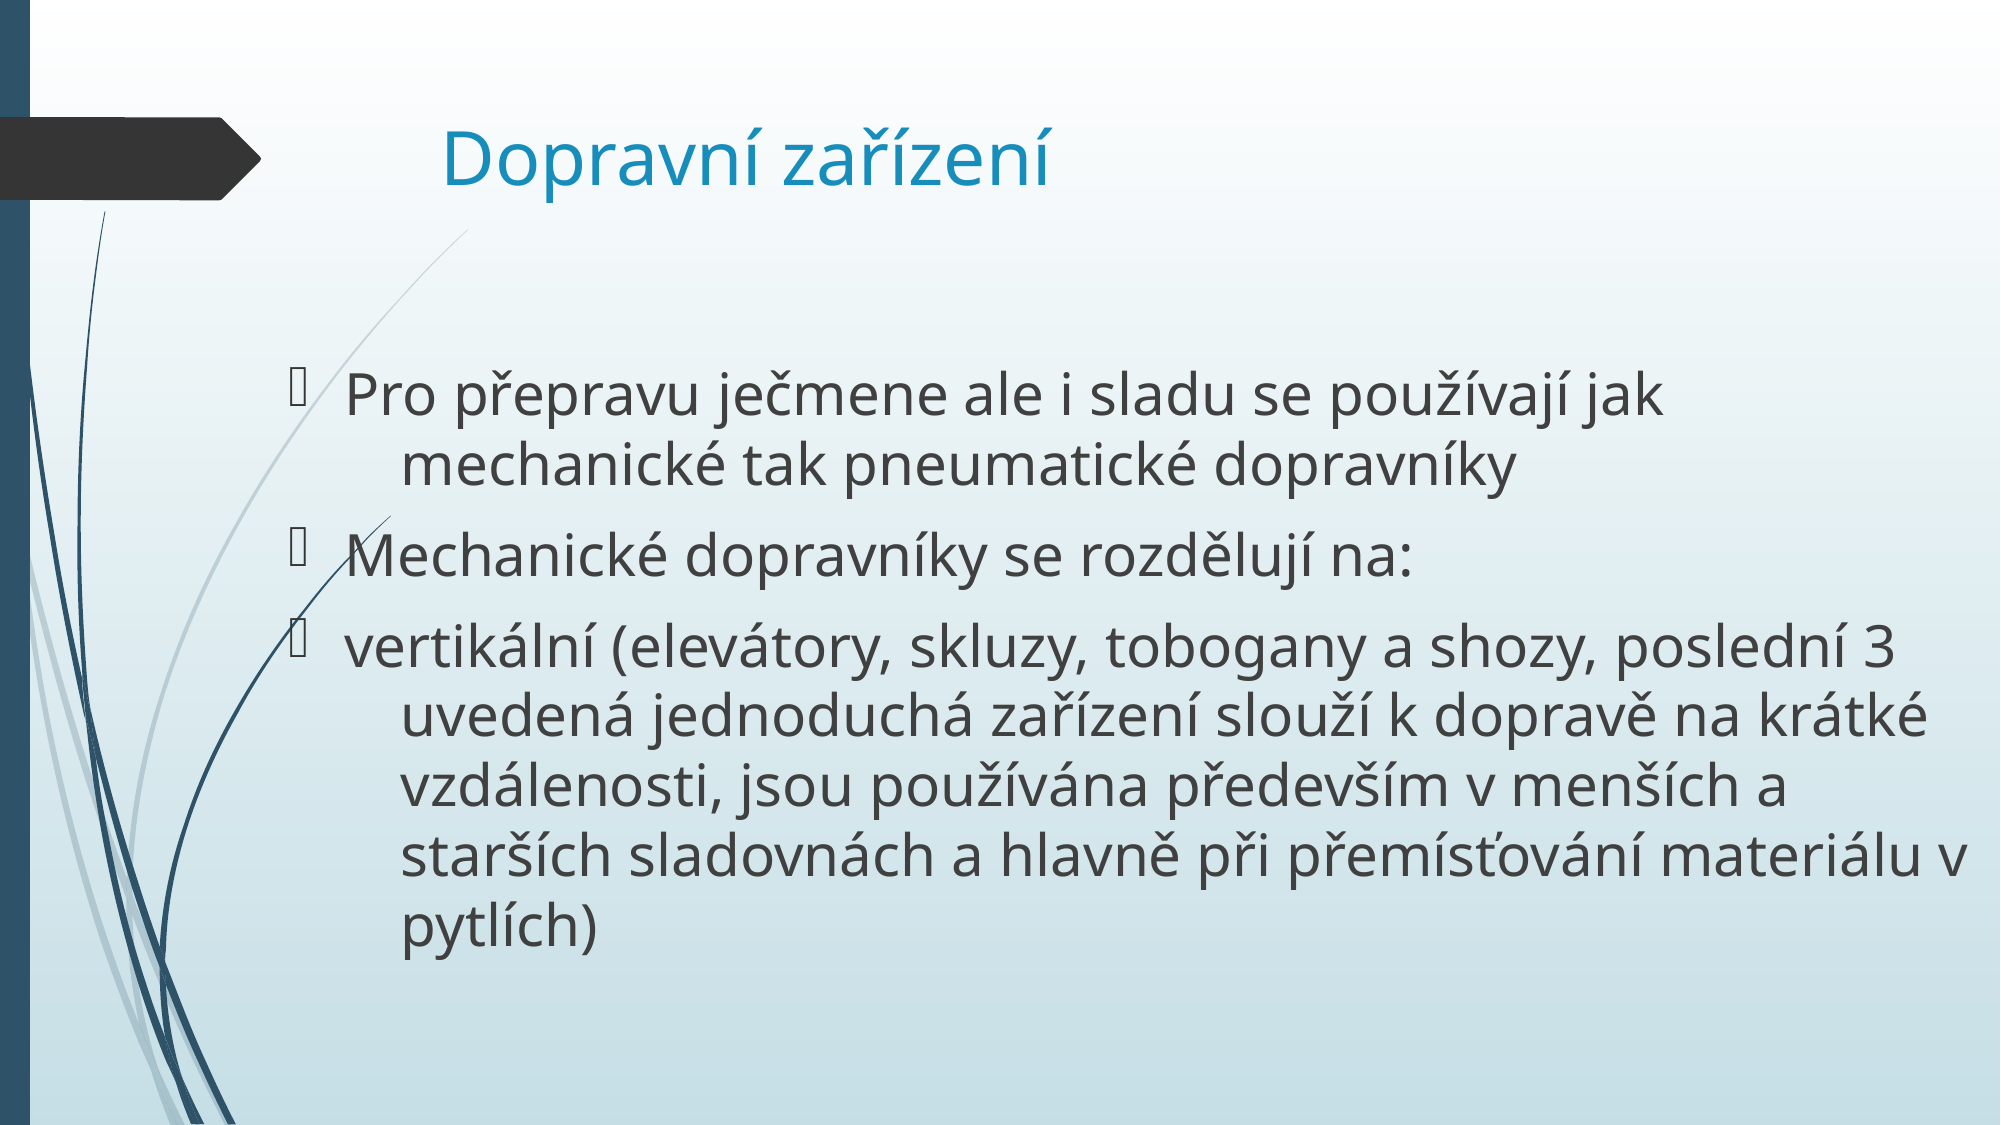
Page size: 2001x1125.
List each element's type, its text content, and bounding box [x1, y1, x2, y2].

list Pro přepravu ječmene ale i sladu se používají jak mechanické tak pneumatické dopravníky Mechanické dopravníky se rozdělují na: vertikální (elevátory, skluzy, tobogany a shozy, poslední 3 uvedená jednoduchá zařízení slouží k dopravě na krátké vzdálenosti, jsou používána především v menších a starších sladovnách a hlavně při přemísťování materiálu v pytlích) [273, 350, 2000, 970]
title Dopravní zařízení [425, 102, 1888, 313]
